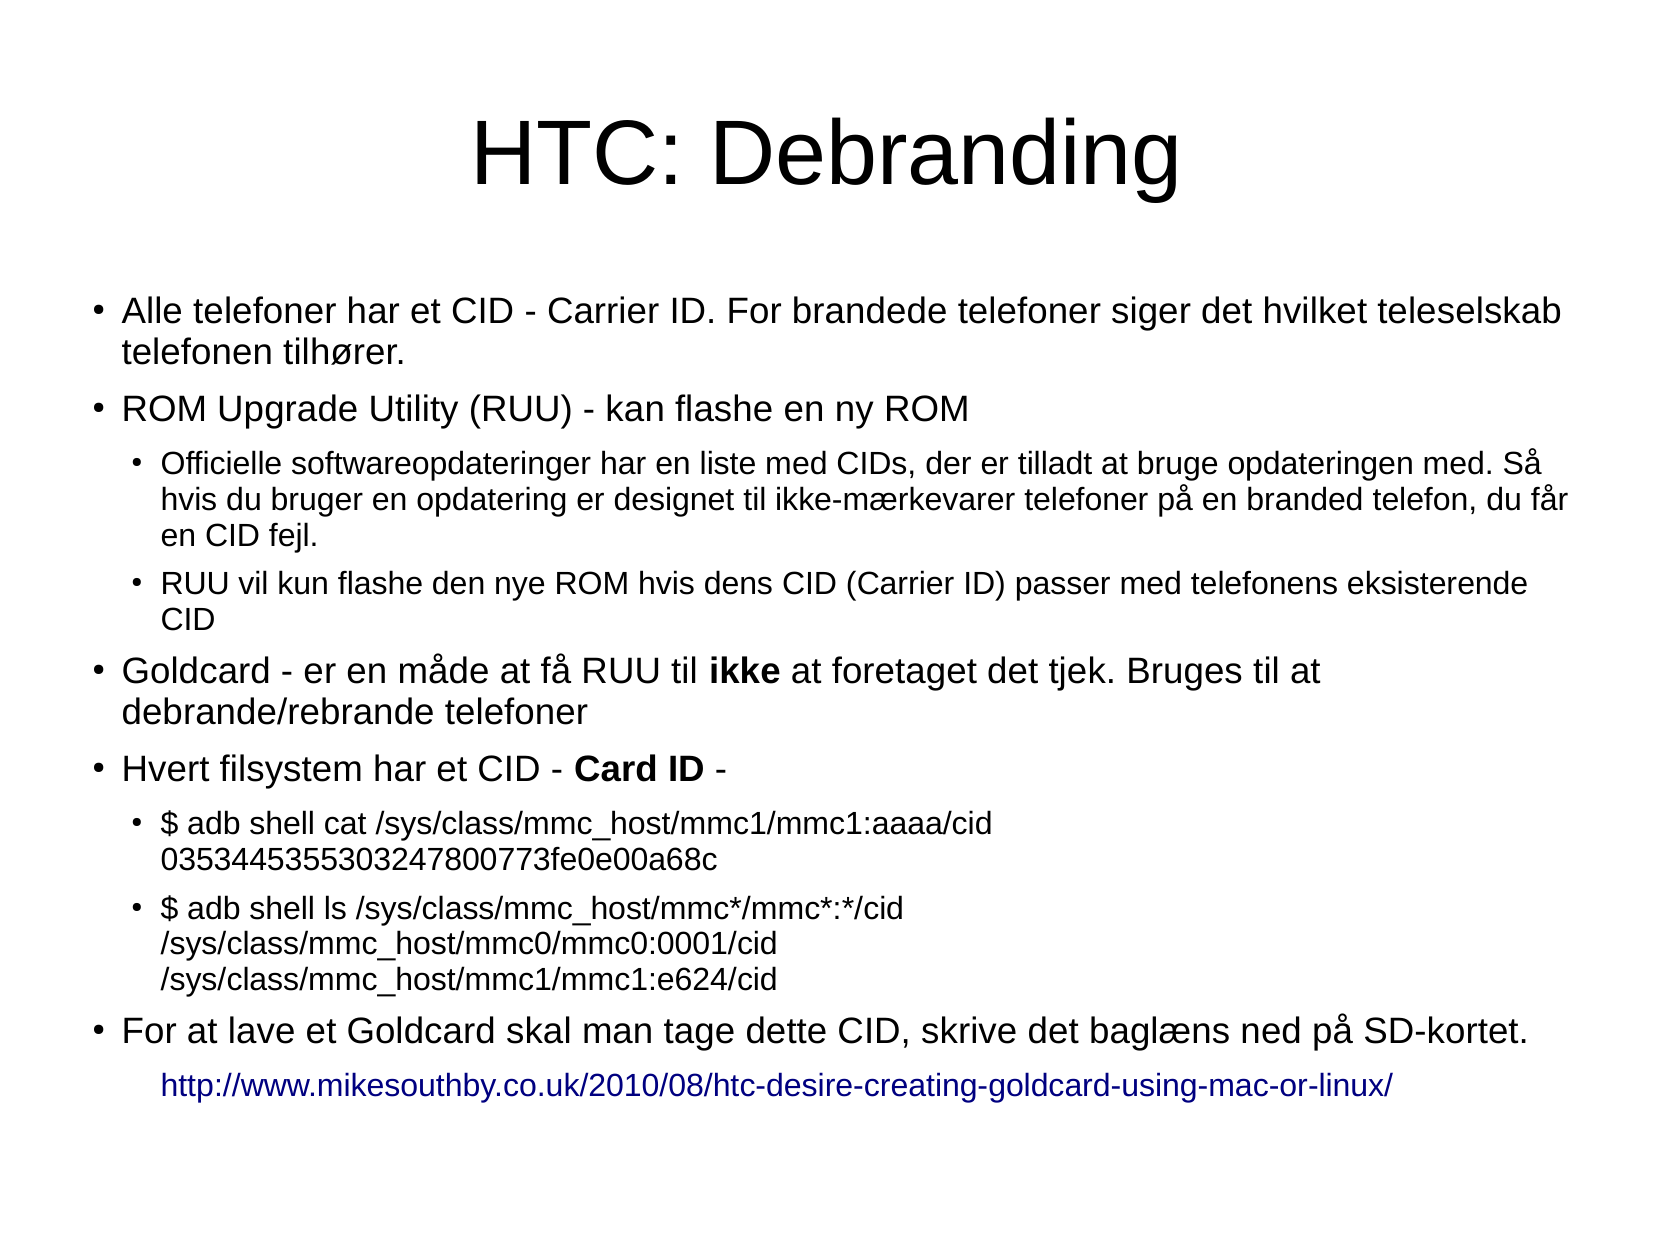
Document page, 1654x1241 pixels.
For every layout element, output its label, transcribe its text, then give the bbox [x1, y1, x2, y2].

list Alle telefoner har et CID - Carrier ID. For brandede telefoner siger det hvilket teleselskab telefonen tilhører. ROM Upgrade Utility (RUU) - kan flashe en ny ROM Officielle softwareopdateringer har en liste med CIDs, der er tilladt at bruge opdateringen med. Så hvis du bruger en opdatering er designet til ikke-mærkevarer telefoner på en branded telefon, du får en CID fejl. RUU vil kun flashe den nye ROM hvis dens CID (Carrier ID) passer med telefonens eksisterende CID Goldcard - er en måde at få RUU til ikke at foretaget det tjek. Bruges til at debrande/rebrande telefoner Hvert filsystem har et CID - Card ID - $ adb shell cat /sys/class/mmc_host/mmc1/mmc1:aaaa/cid 0353445355303247800773fe0e00a68c $ adb shell ls /sys/class/mmc_host/mmc*/mmc*:*/cid /sys/class/mmc_host/mmc0/mmc0:0001/cid /sys/class/mmc_host/mmc1/mmc1:e624/cid For at lave et Goldcard skal man tage dette CID, skrive det baglæns ned på SD-kortet. http://www.mikesouthby.co.uk/2010/08/htc-desire-creating-goldcard-using-mac-or-linux/ [82, 290, 1571, 1109]
title HTC: Debranding [82, 49, 1571, 257]
